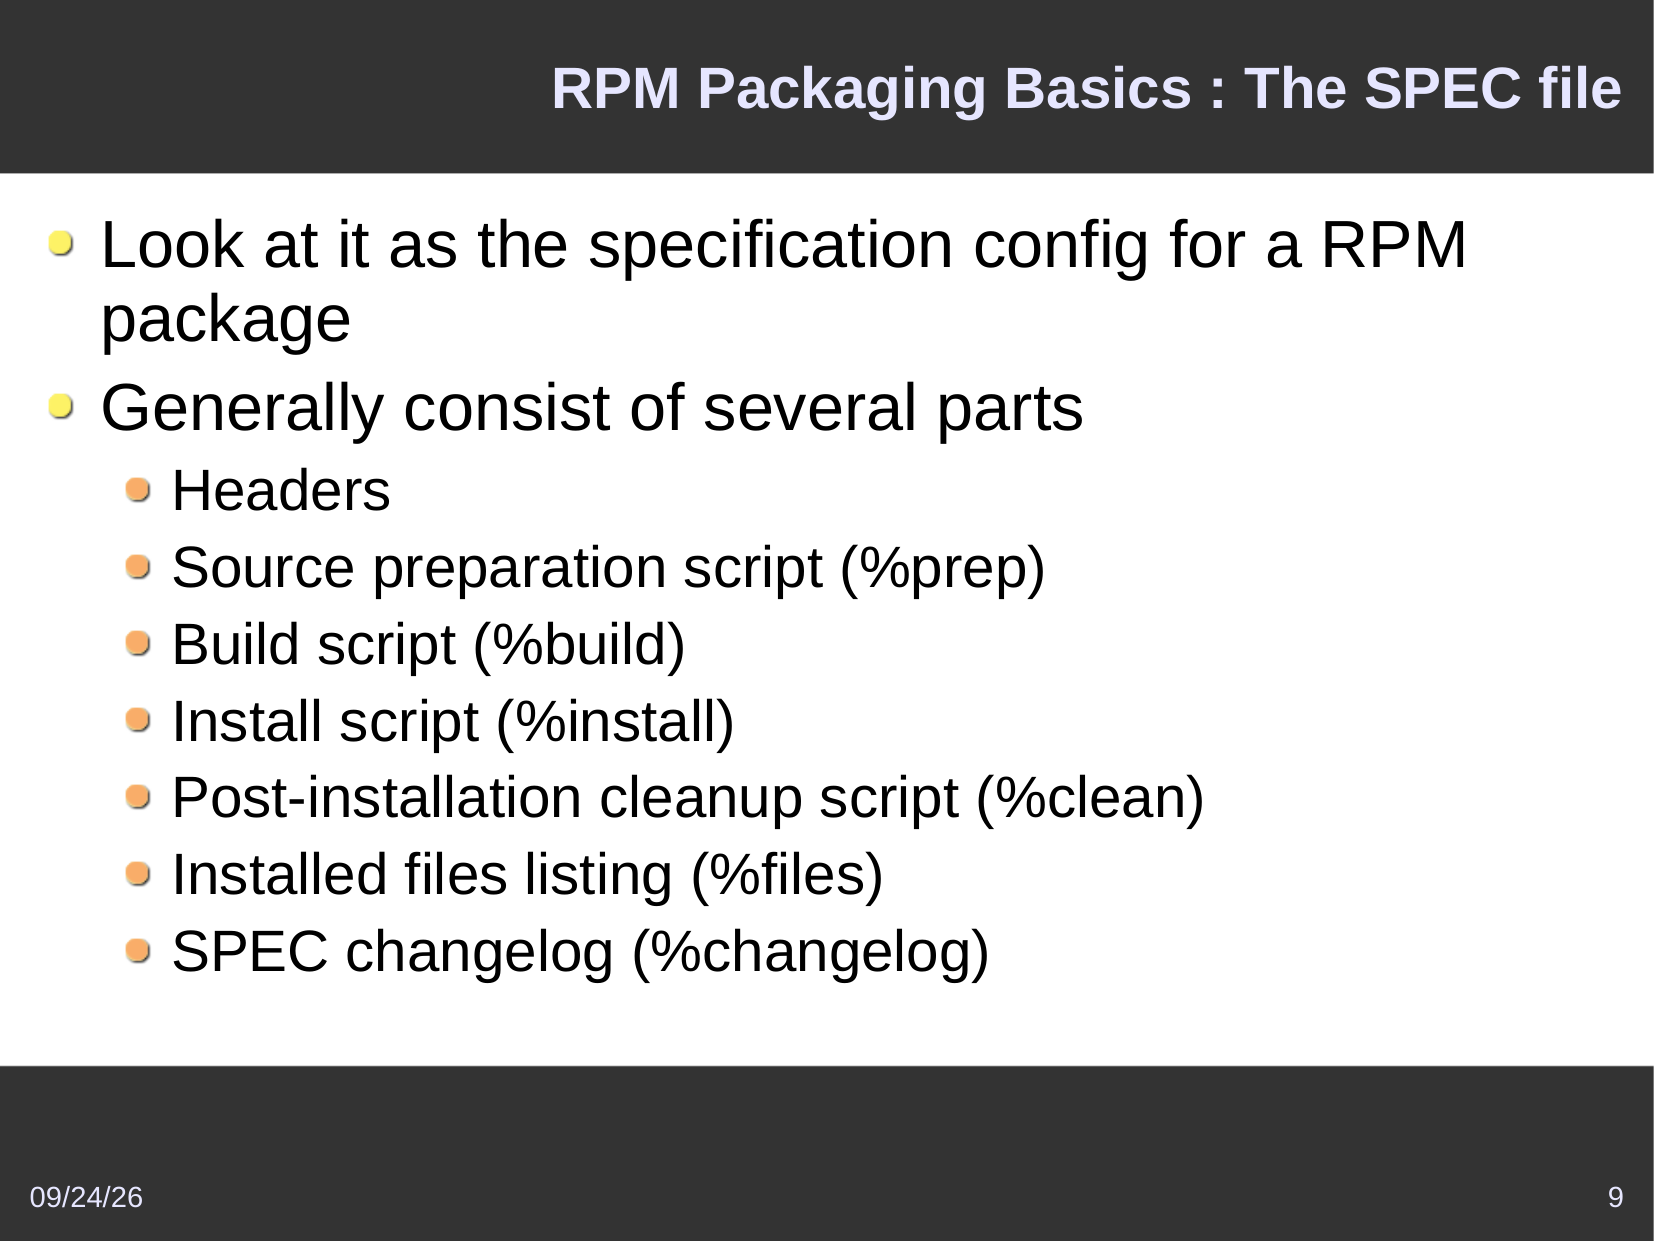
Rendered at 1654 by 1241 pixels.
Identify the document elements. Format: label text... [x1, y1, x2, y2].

picture [0, 0, 1654, 1241]
title RPM Packaging Basics : The SPEC file [29, 36, 1625, 141]
list Look at it as the specification config for a RPM package Generally consist of several parts Headers Source preparation script (%prep) Build script (%build) Install script (%install) Post-installation cleanup script (%clean) Installed files listing (%files) SPEC changelog (%changelog) [29, 206, 1625, 1019]
